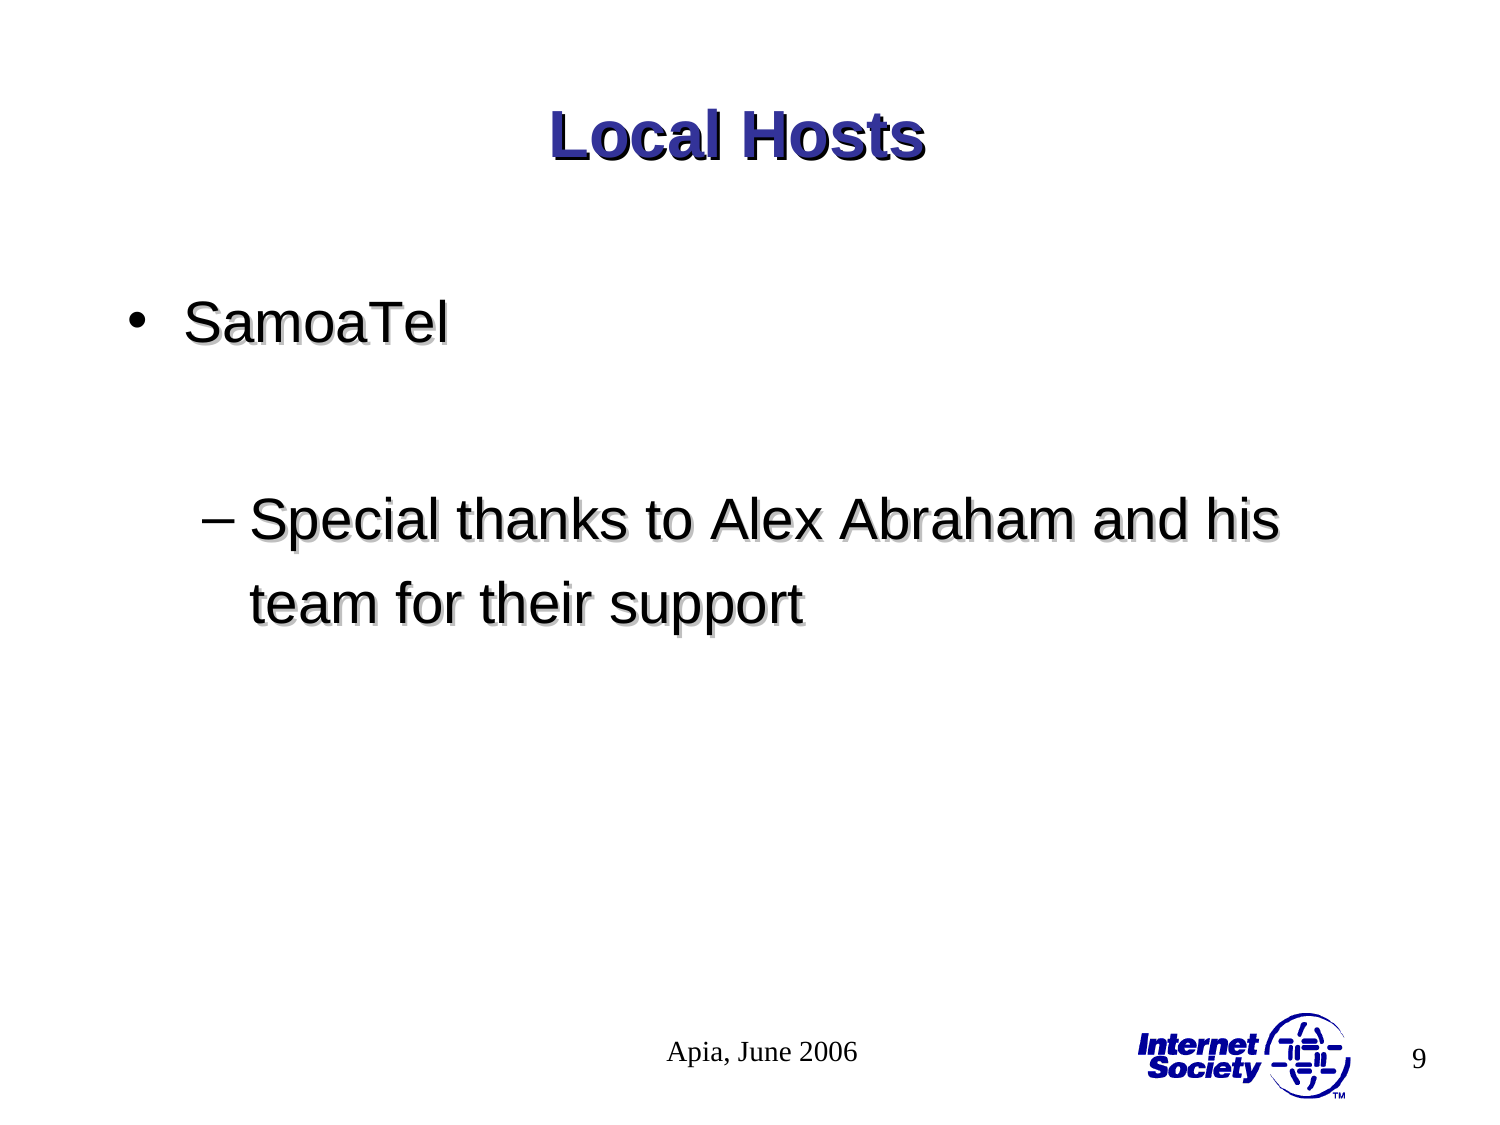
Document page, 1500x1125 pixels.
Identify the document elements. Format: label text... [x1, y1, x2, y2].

picture [1137, 1012, 1351, 1099]
text_box Apia, June 2006 [512, 1025, 1013, 1101]
list SamoaTel Special thanks to Alex Abraham and his team for their support [112, 262, 1388, 1001]
title Local Hosts [99, 37, 1375, 225]
